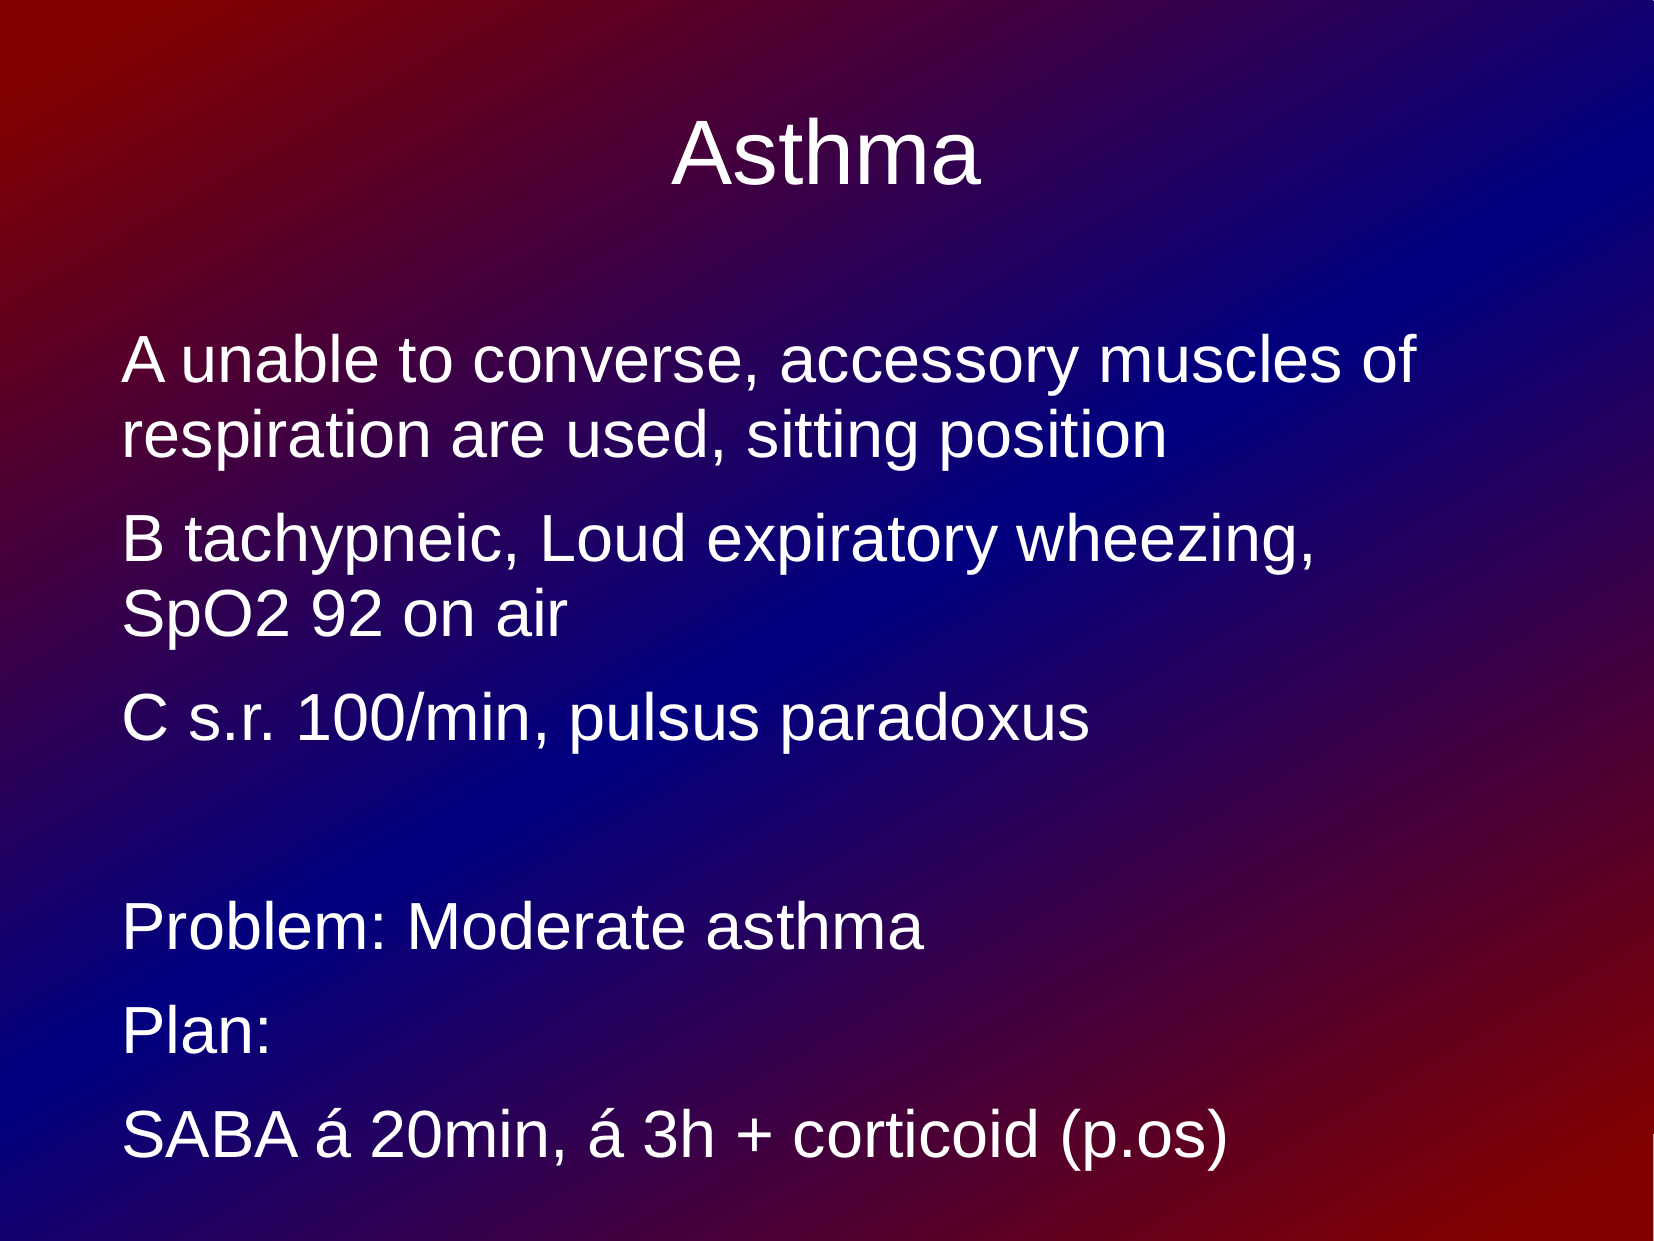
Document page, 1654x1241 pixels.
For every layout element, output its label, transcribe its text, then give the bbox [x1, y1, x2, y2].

list A unable to converse, accessory muscles of respiration are used, sitting position B tachypneic, Loud expiratory wheezing, SpO2 92 on air C s.r. 100/min, pulsus paradoxus Problem: Moderate asthma Plan: SABA á 20min, á 3h + corticoid (p.os) [121, 322, 1561, 1173]
title Asthma [82, 49, 1571, 257]
